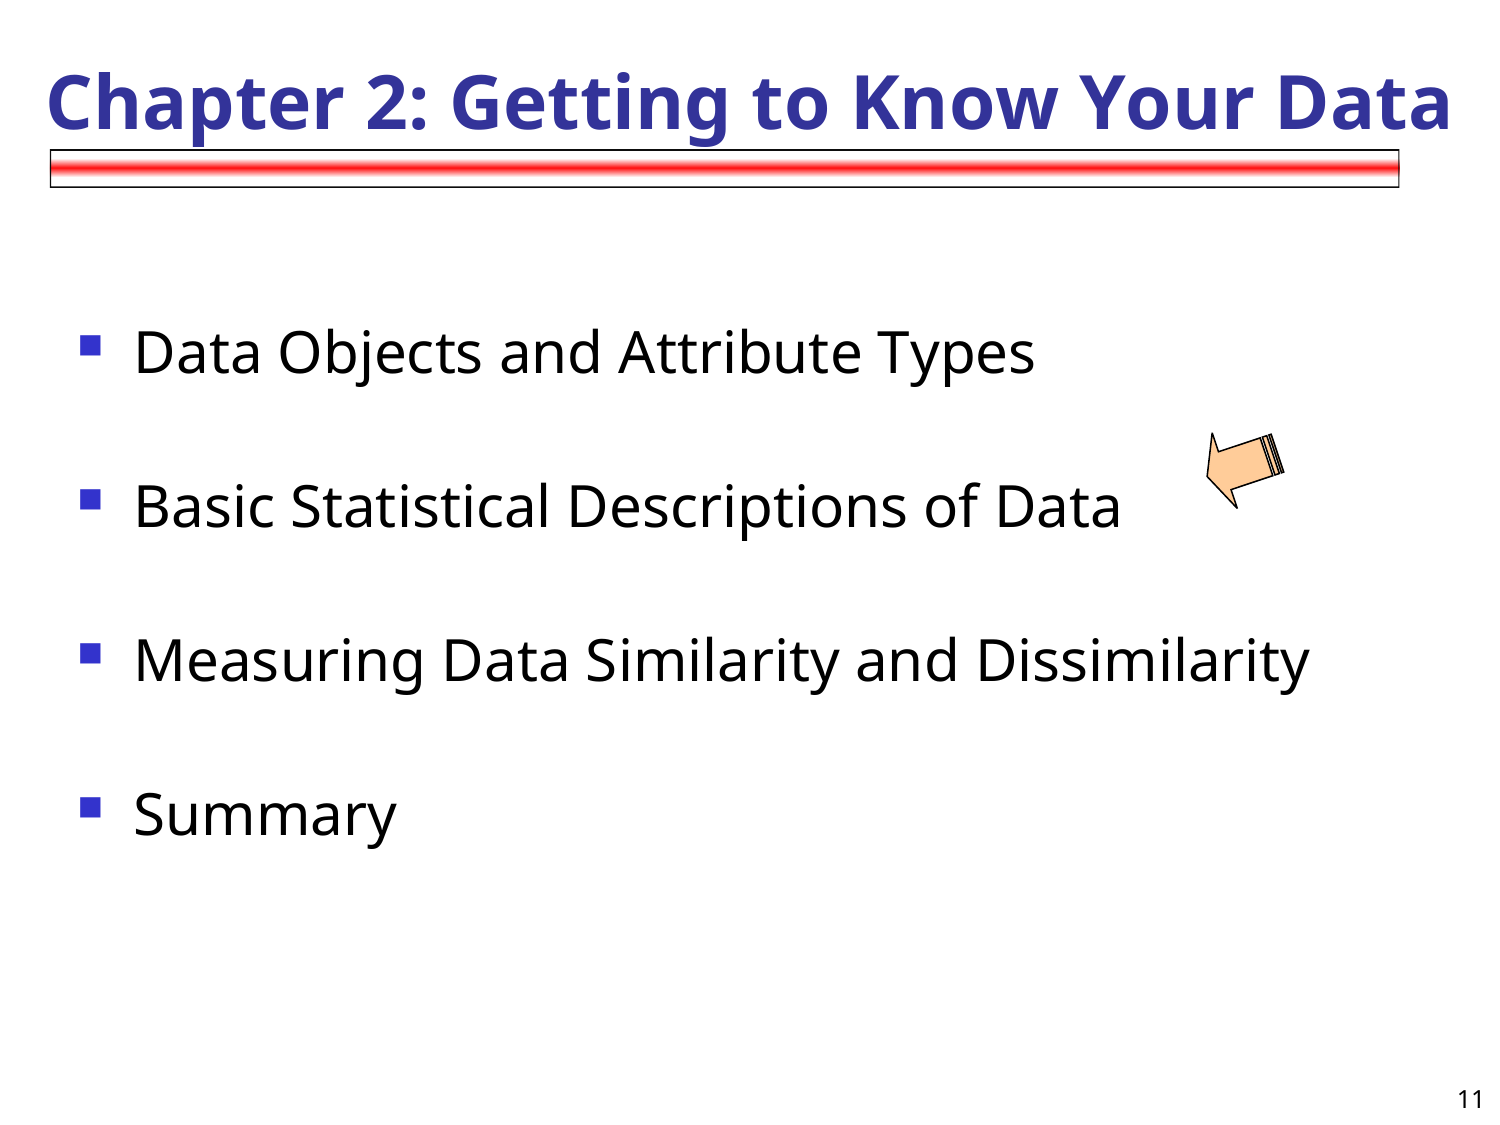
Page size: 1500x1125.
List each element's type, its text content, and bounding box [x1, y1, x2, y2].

text_box [1207, 432, 1284, 509]
text_box <number> [1187, 1062, 1500, 1125]
list Data Objects and Attribute Types Basic Statistical Descriptions of Data Measuring Data Similarity and Dissimilarity Summary [62, 237, 1438, 1026]
title Chapter 2: Getting to Know Your Data [24, 2, 1476, 198]
